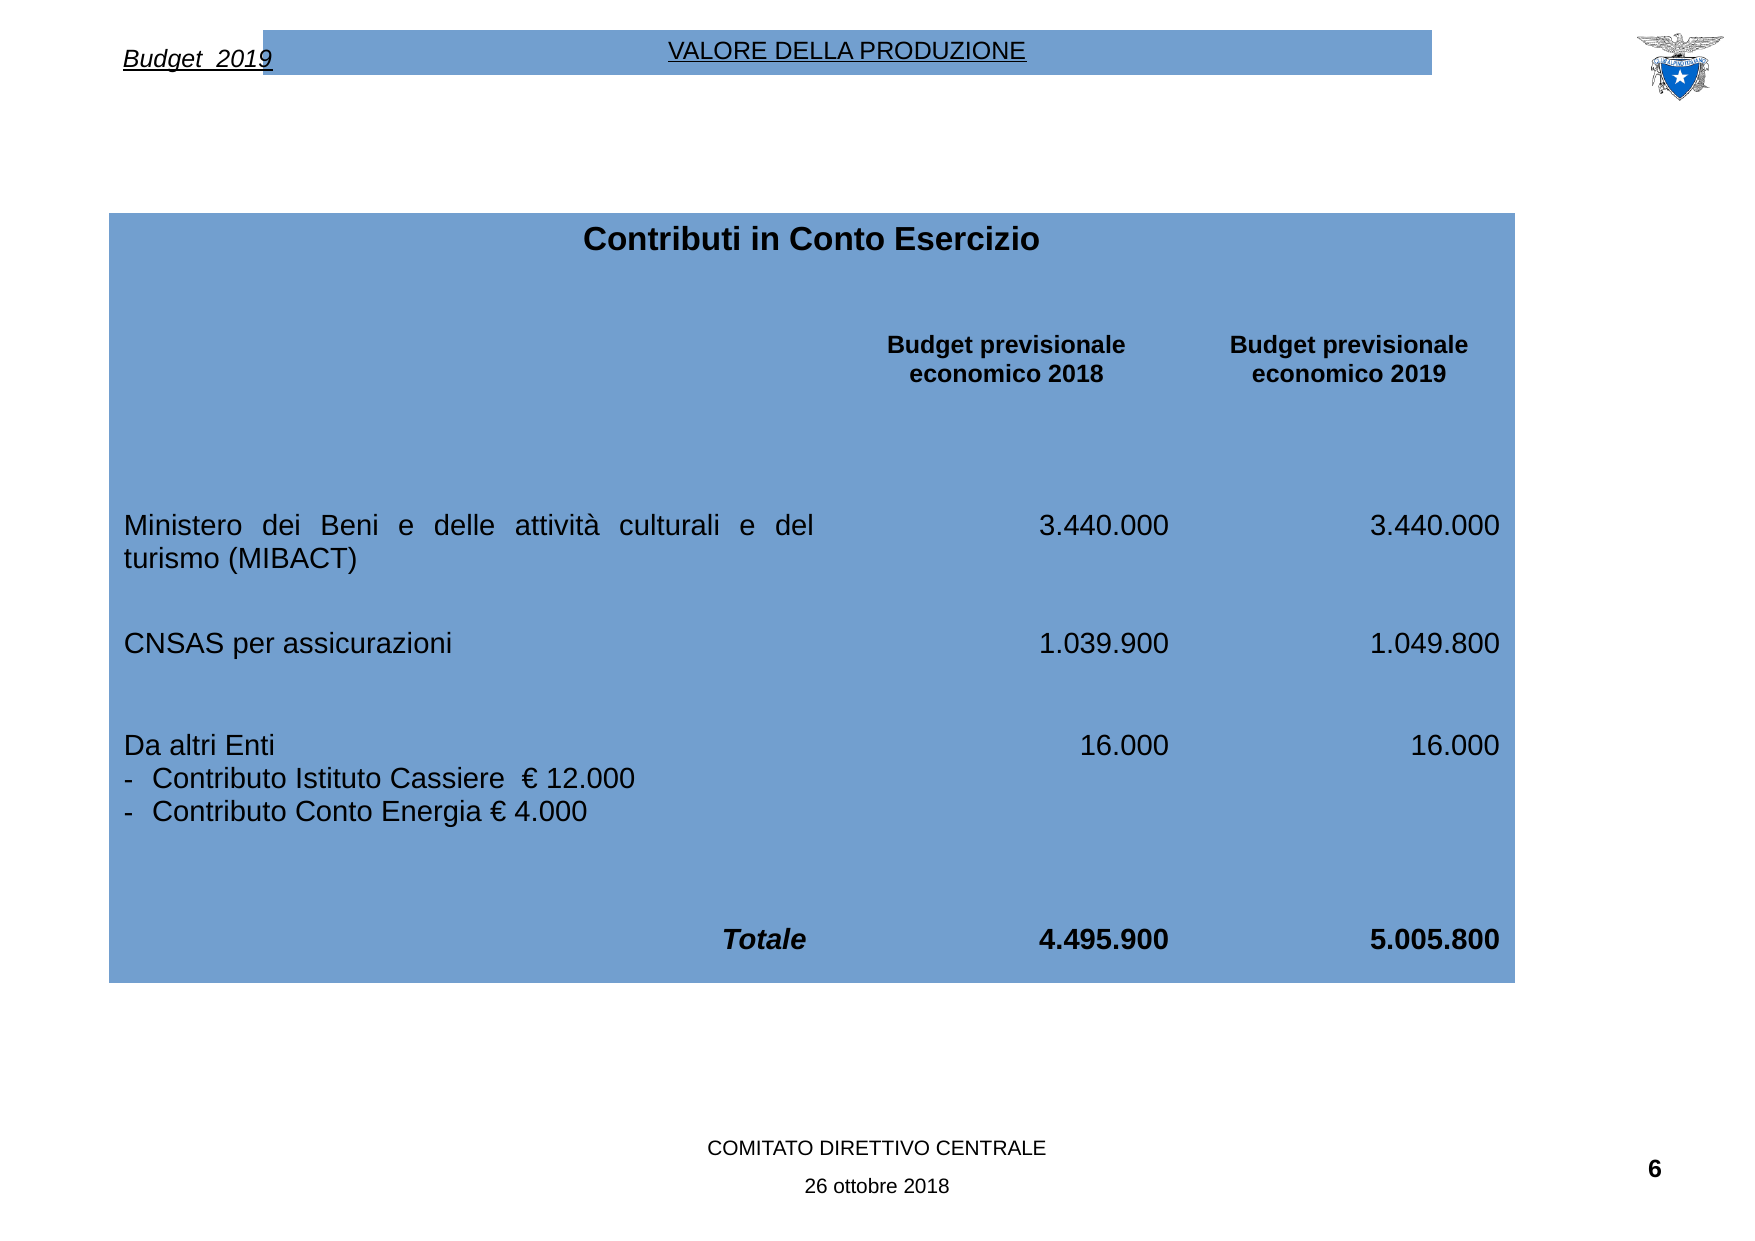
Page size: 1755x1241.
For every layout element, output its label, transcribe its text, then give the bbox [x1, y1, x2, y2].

table_cell 16.000 [1184, 722, 1515, 915]
table_cell CNSAS per assicurazioni [109, 620, 830, 722]
table_header Contributi in Conto Esercizio [109, 213, 1515, 324]
table_cell Budget previsionale economico 2019 [1184, 324, 1515, 502]
table_cell Totale [109, 915, 830, 983]
table_cell 1.039.900 [830, 620, 1184, 722]
table_cell 1.049.800 [1184, 620, 1515, 722]
picture [1633, 29, 1728, 108]
table_cell Ministero dei Beni e delle attività culturali e del turismo (MIBACT) [109, 502, 830, 620]
table_header VALORE DELLA PRODUZIONE [263, 30, 1432, 75]
text_box COMITATO DIRETTIVO CENTRALE 26 ottobre 2018 [62, 1127, 1693, 1206]
table_cell Da altri Enti Contributo Istituto Cassiere € 12.000 Contributo Conto Energia € 4.000 [109, 722, 830, 915]
table_cell 5.005.800 [1184, 915, 1515, 983]
picture [533, 983, 1221, 988]
table_cell 16.000 [830, 722, 1184, 915]
table_cell 3.440.000 [1184, 502, 1515, 620]
text_box Budget 2019 [50, 35, 346, 82]
table_cell [109, 324, 830, 502]
table_cell 3.440.000 [830, 502, 1184, 620]
table_cell Budget previsionale economico 2018 [830, 324, 1184, 502]
table_cell 4.495.900 [830, 915, 1184, 983]
